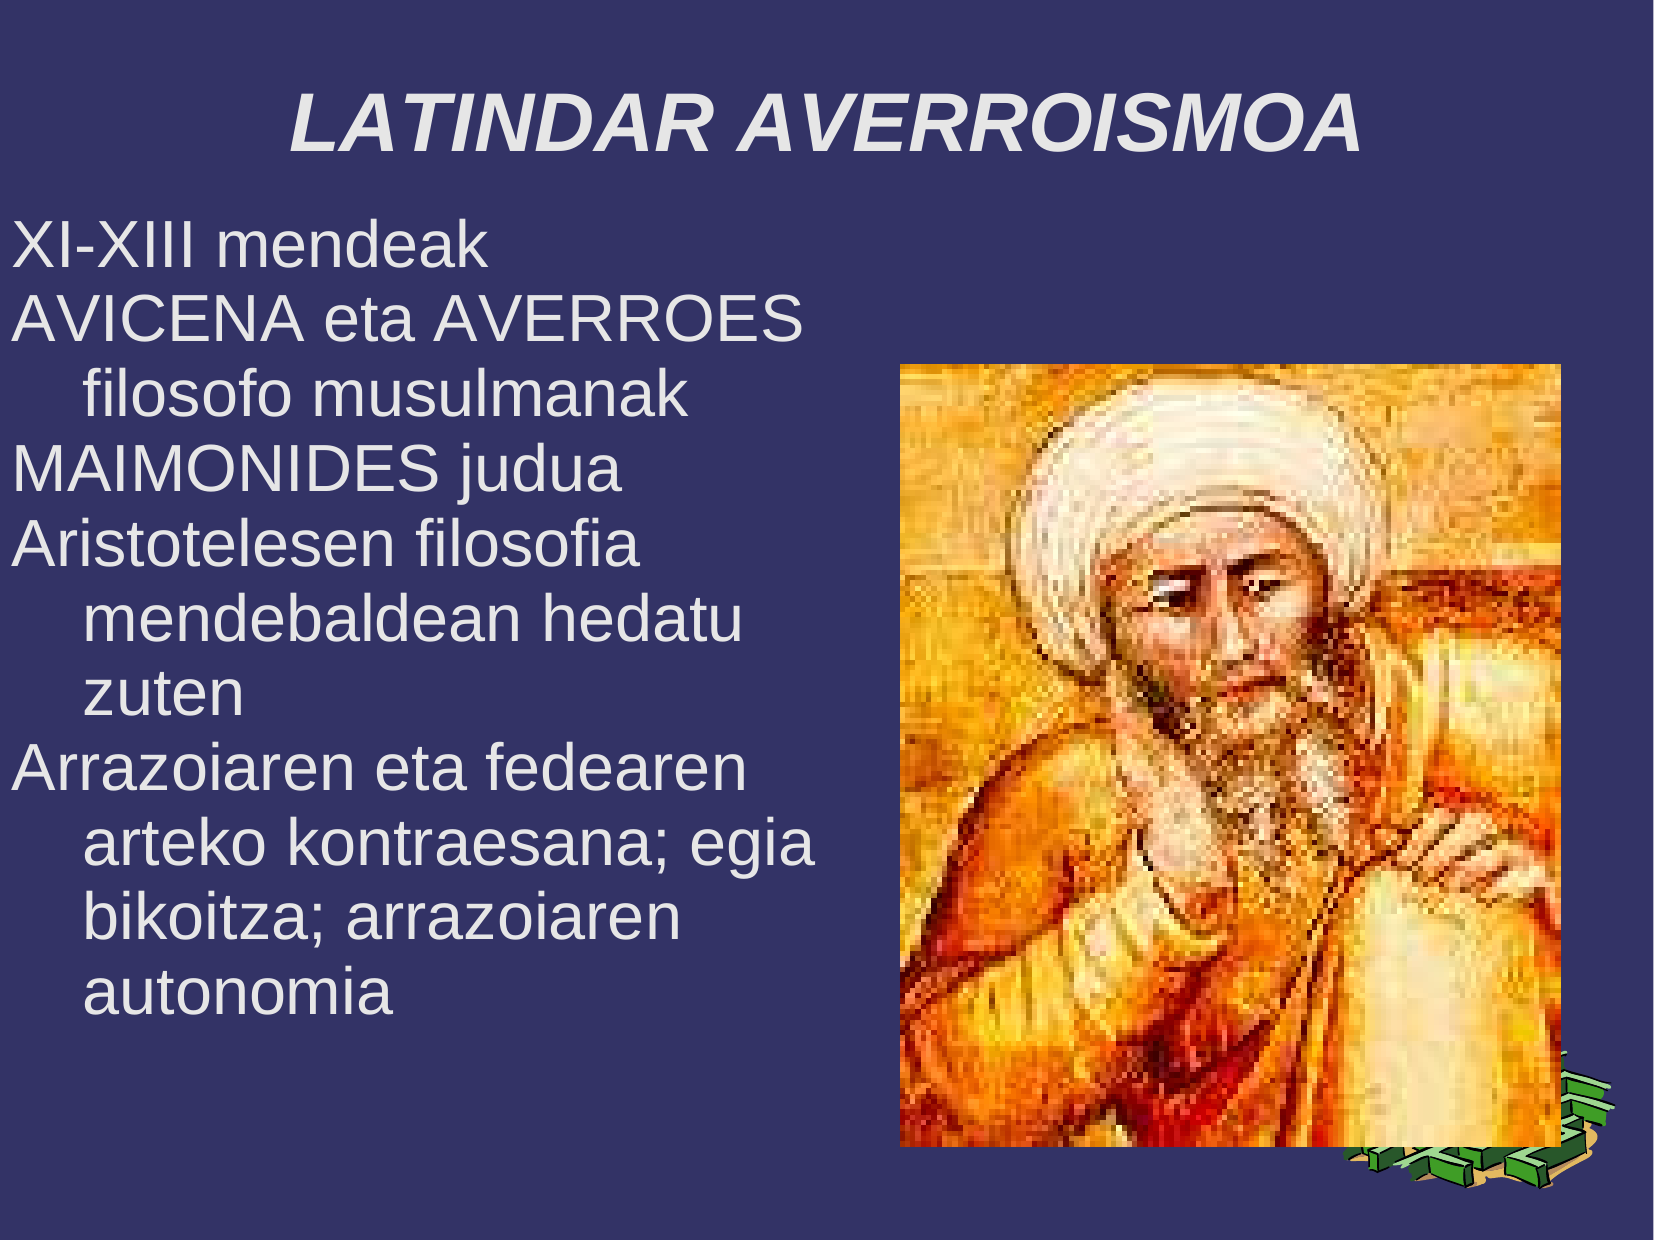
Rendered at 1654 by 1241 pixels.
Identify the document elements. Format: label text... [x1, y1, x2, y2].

list XI-XIII mendeak AVICENA eta AVERROES filosofo musulmanak MAIMONIDES judua Aristotelesen filosofia mendebaldean hedatu zuten Arrazoiaren eta fedearen arteko kontraesana; egia bikoitza; arrazoiaren autonomia [0, 206, 857, 1166]
title LATINDAR AVERROISMOA [121, 19, 1534, 227]
picture [900, 364, 1561, 1147]
